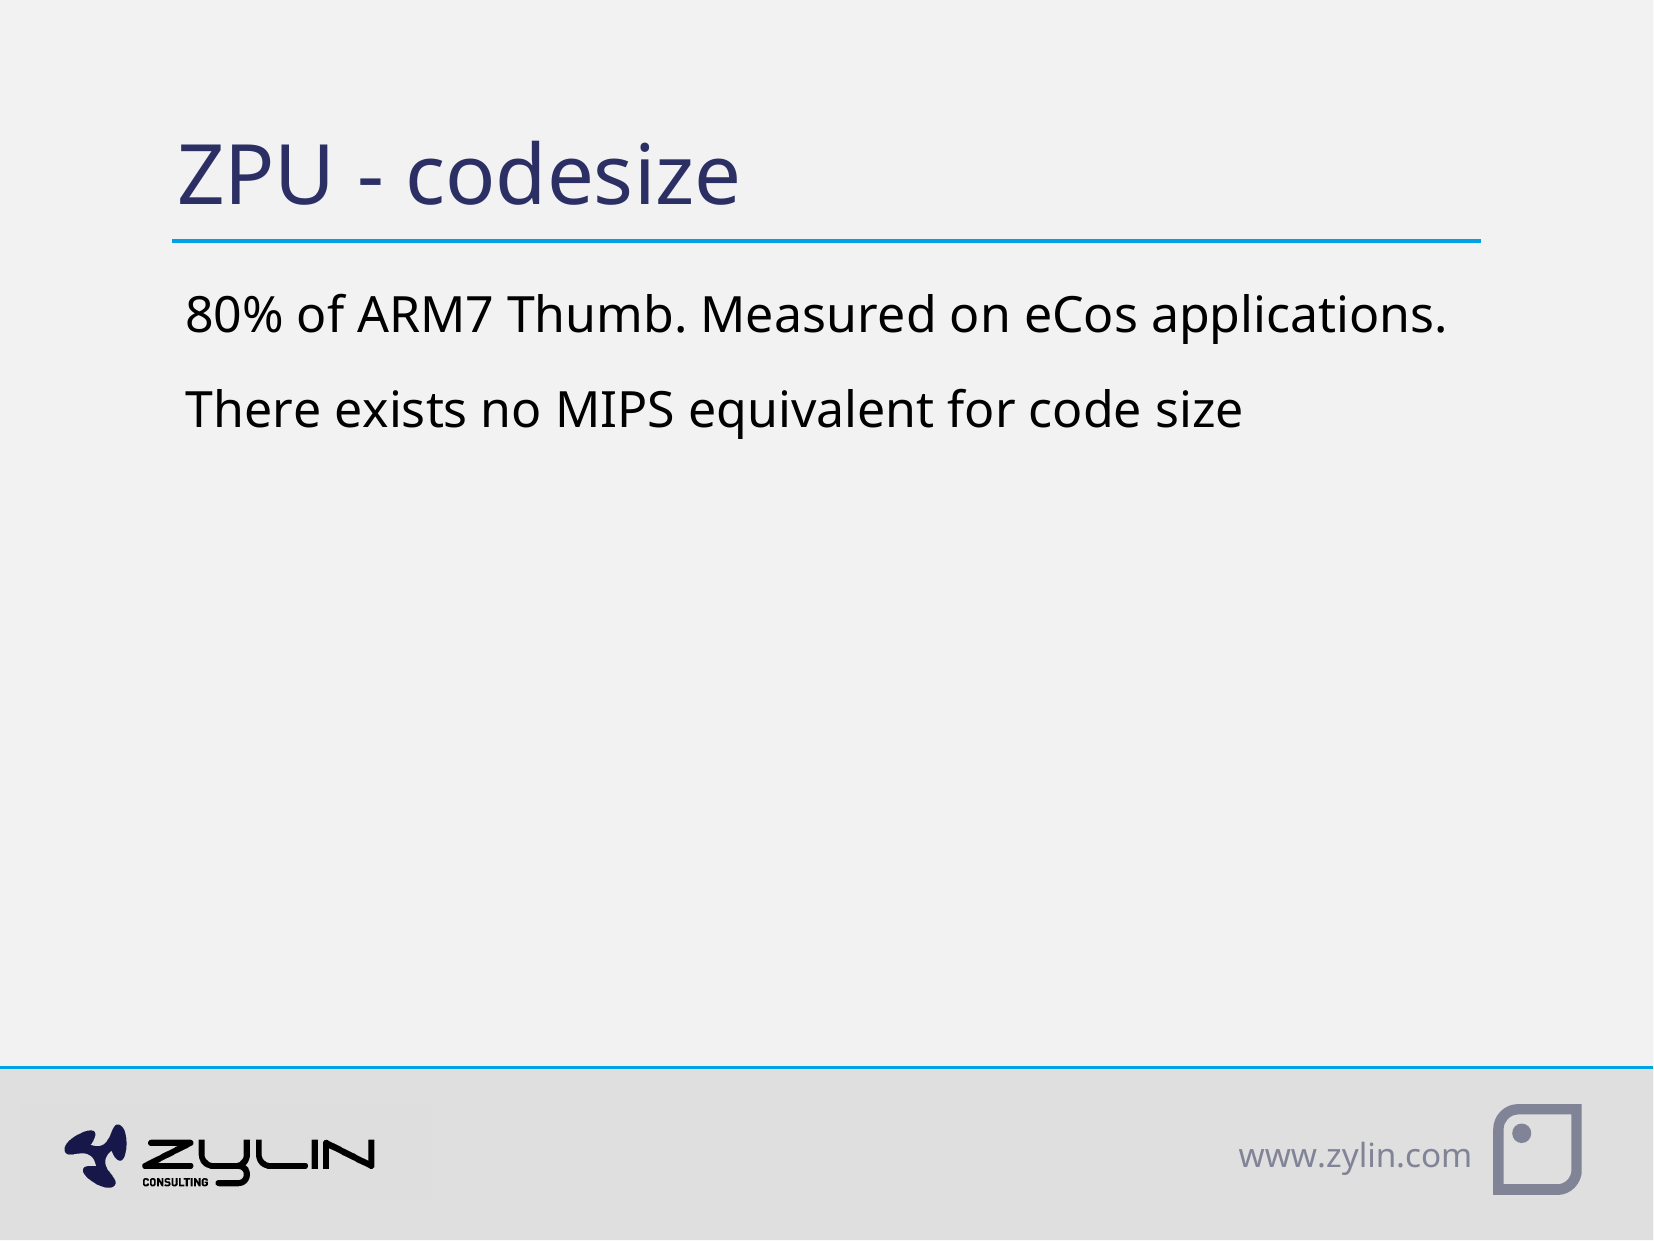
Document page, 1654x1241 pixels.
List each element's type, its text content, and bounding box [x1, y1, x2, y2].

picture [20, 1104, 432, 1200]
list 80% of ARM7 Thumb. Measured on eCos applications. There exists no MIPS equivalent for code size [167, 280, 1495, 1052]
title ZPU - codesize [177, 122, 1493, 223]
